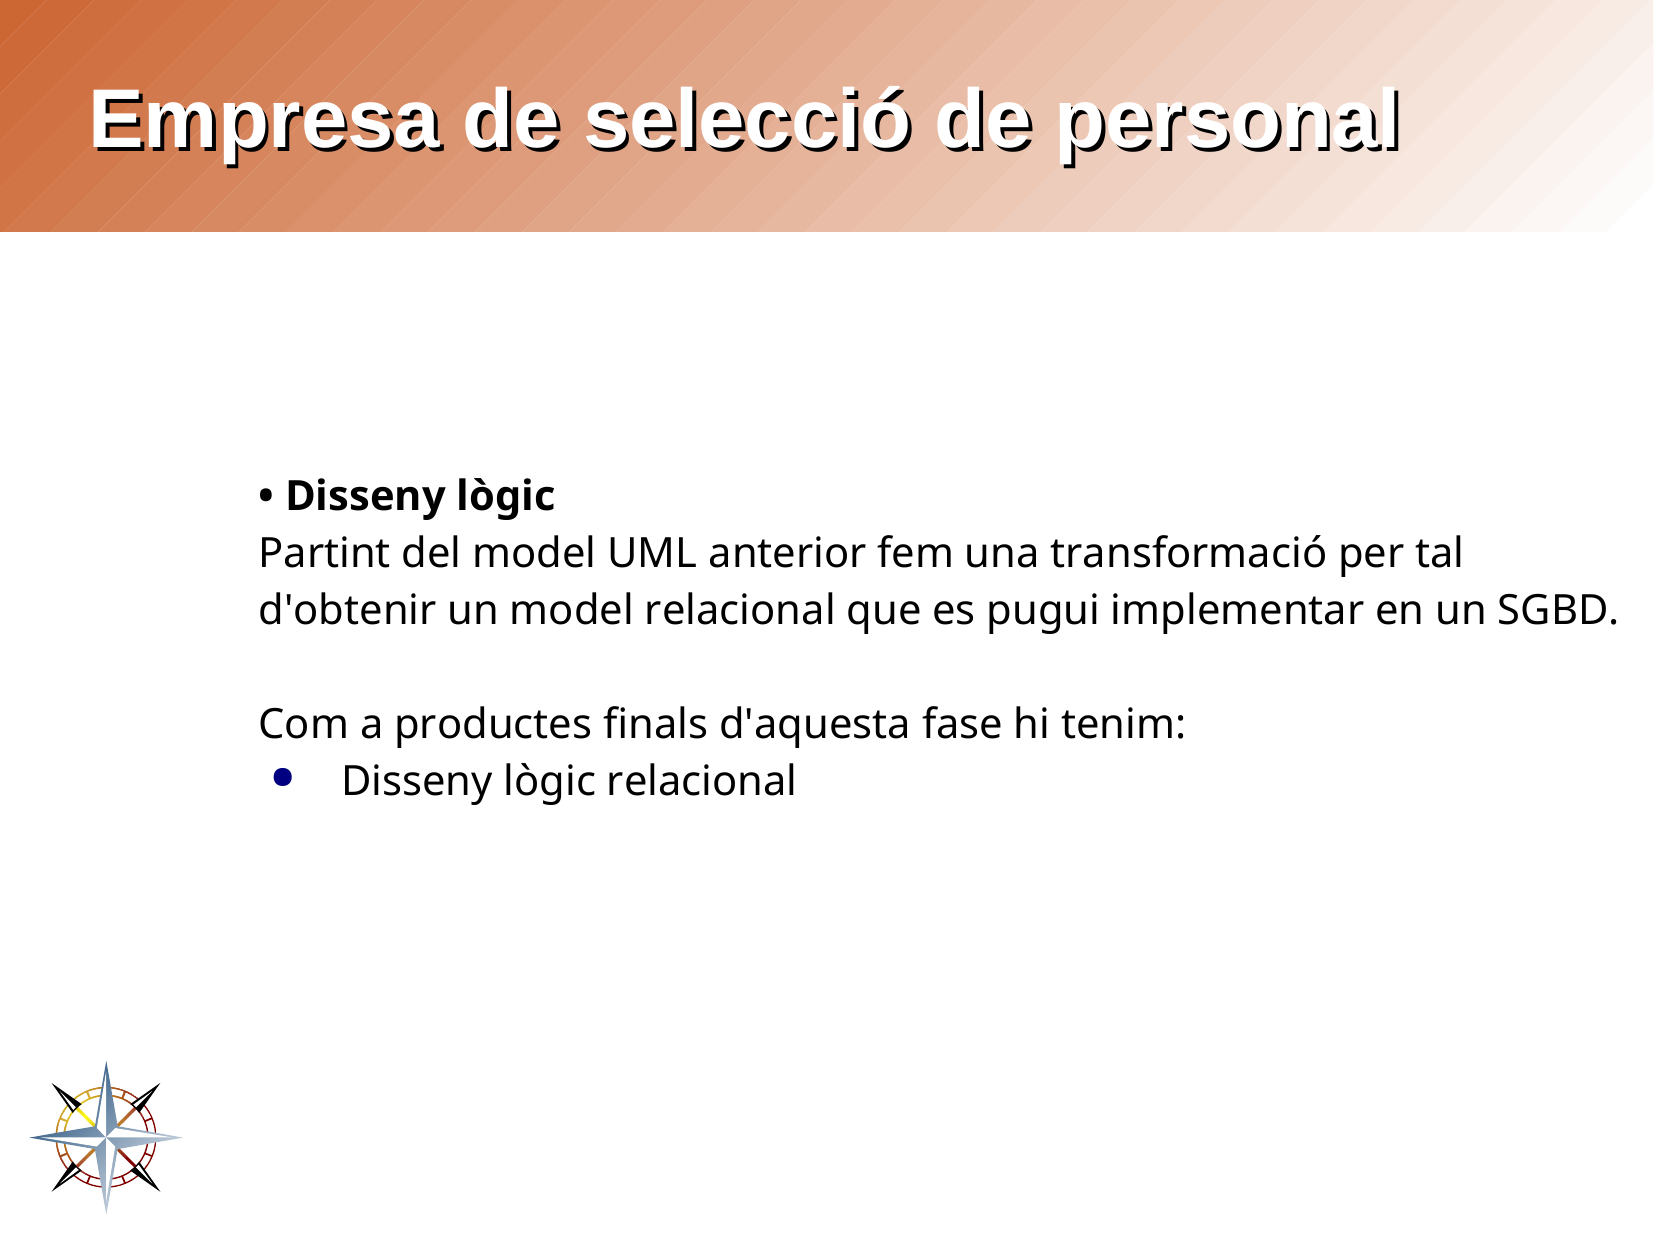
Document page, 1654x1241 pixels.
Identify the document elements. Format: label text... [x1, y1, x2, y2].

title Empresa de selecció de personal [88, 0, 1422, 238]
list • Disseny lògic Partint del model UML anterior fem una transformació per tal d'obtenir un model relacional que es pugui implementar en un SGBD. Com a productes finals d'aquesta fase hi tenim: Disseny lògic relacional [258, 351, 1633, 1207]
